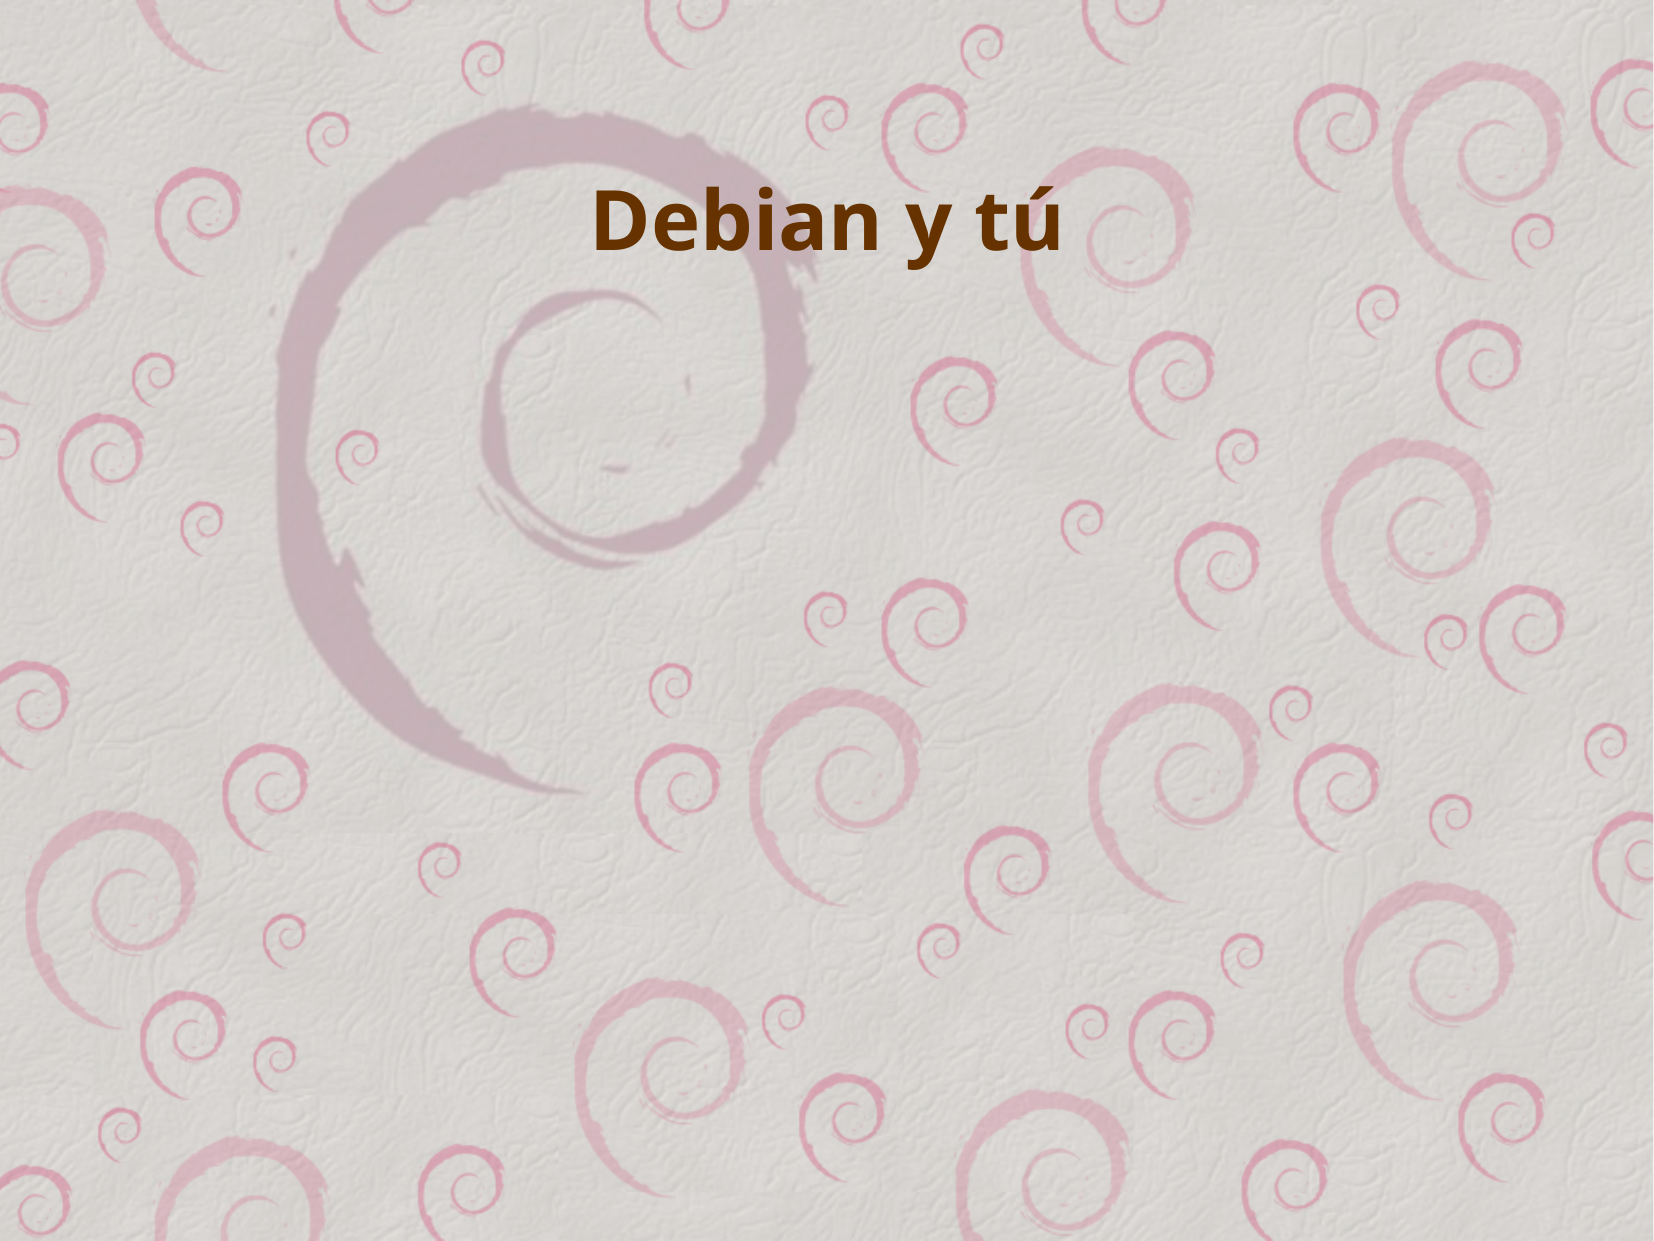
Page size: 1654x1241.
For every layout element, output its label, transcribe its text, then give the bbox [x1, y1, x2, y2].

picture [0, 0, 1654, 1241]
title Debian y tú [121, 114, 1534, 322]
